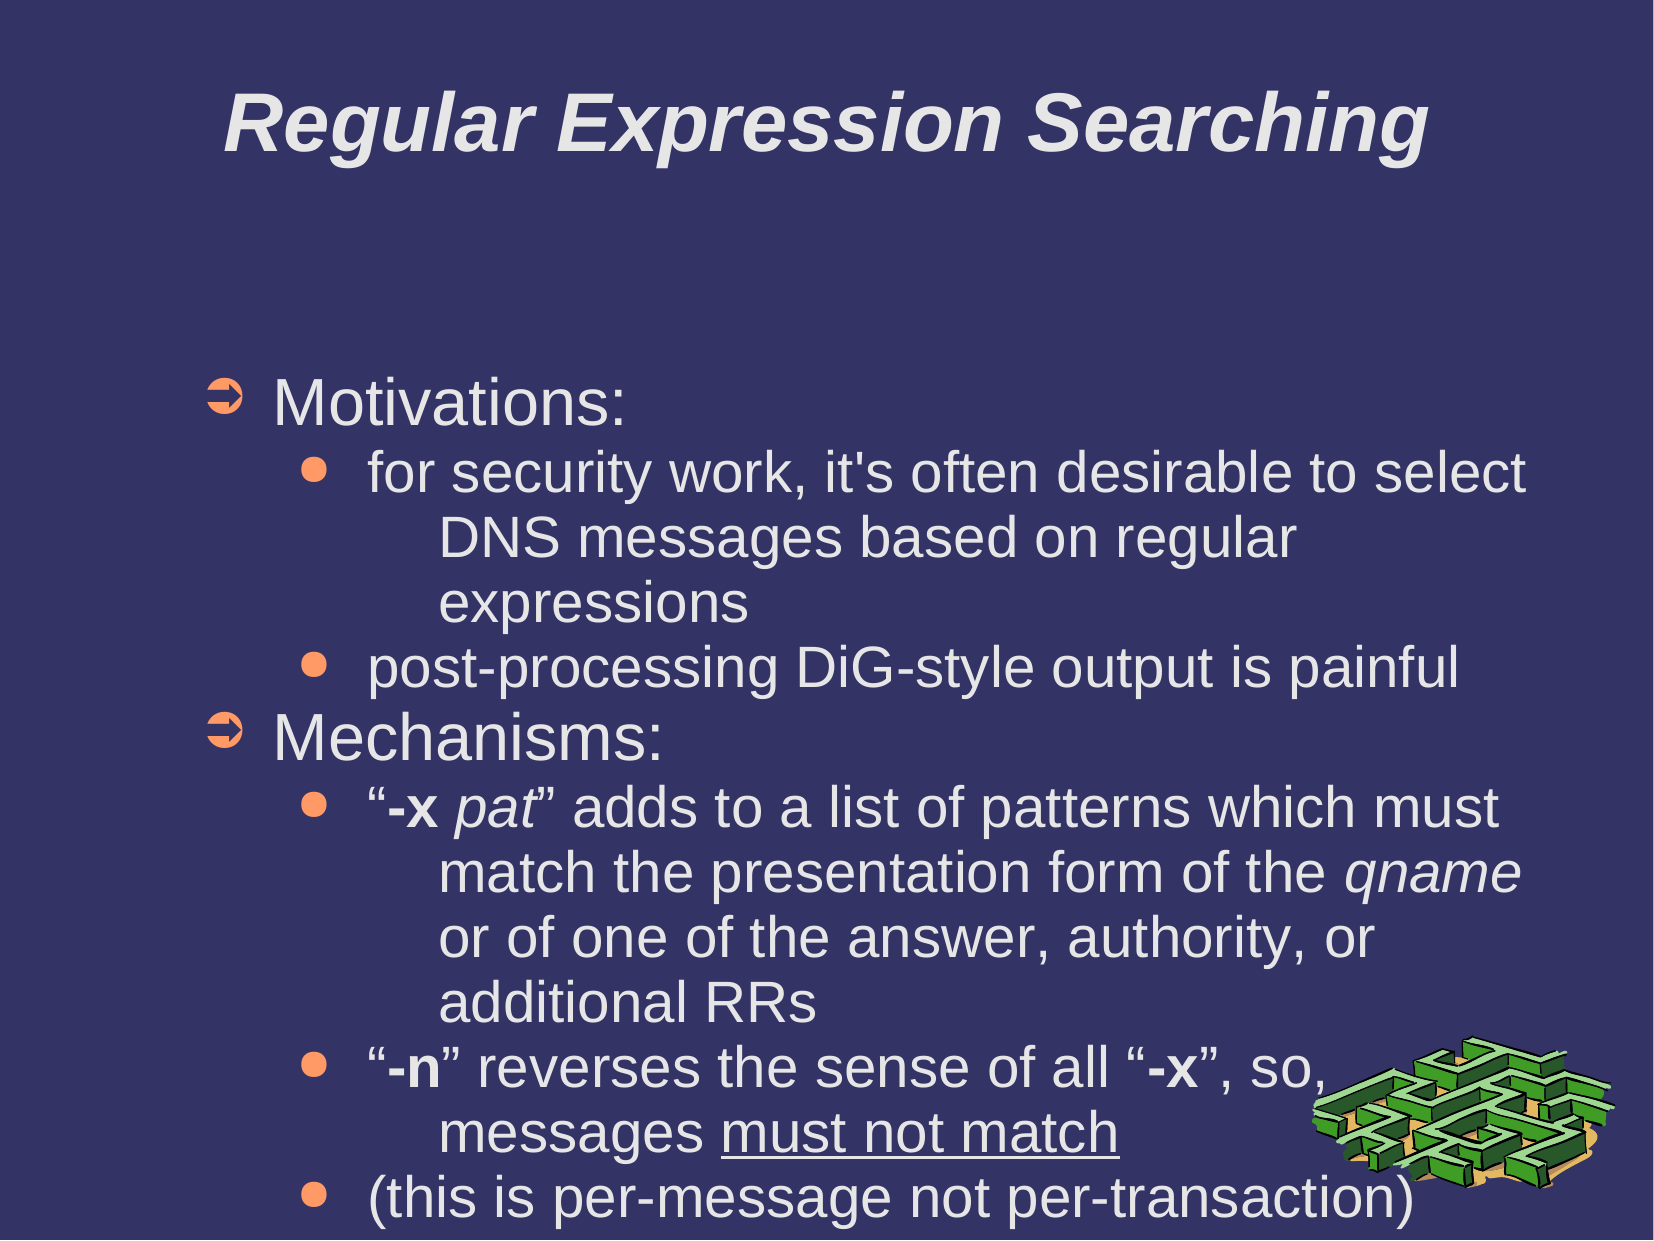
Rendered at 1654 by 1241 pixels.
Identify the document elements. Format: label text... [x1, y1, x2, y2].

title Regular Expression Searching [121, 19, 1534, 227]
list Motivations: for security work, it's often desirable to select DNS messages based on regular expressions post-processing DiG-style output is painful Mechanisms: “-x pat” adds to a list of patterns which must match the presentation form of the qname or of one of the answer, authority, or additional RRs “-n” reverses the sense of all “-x”, so, messages must not match (this is per-message not per-transaction) [178, 364, 1570, 1147]
